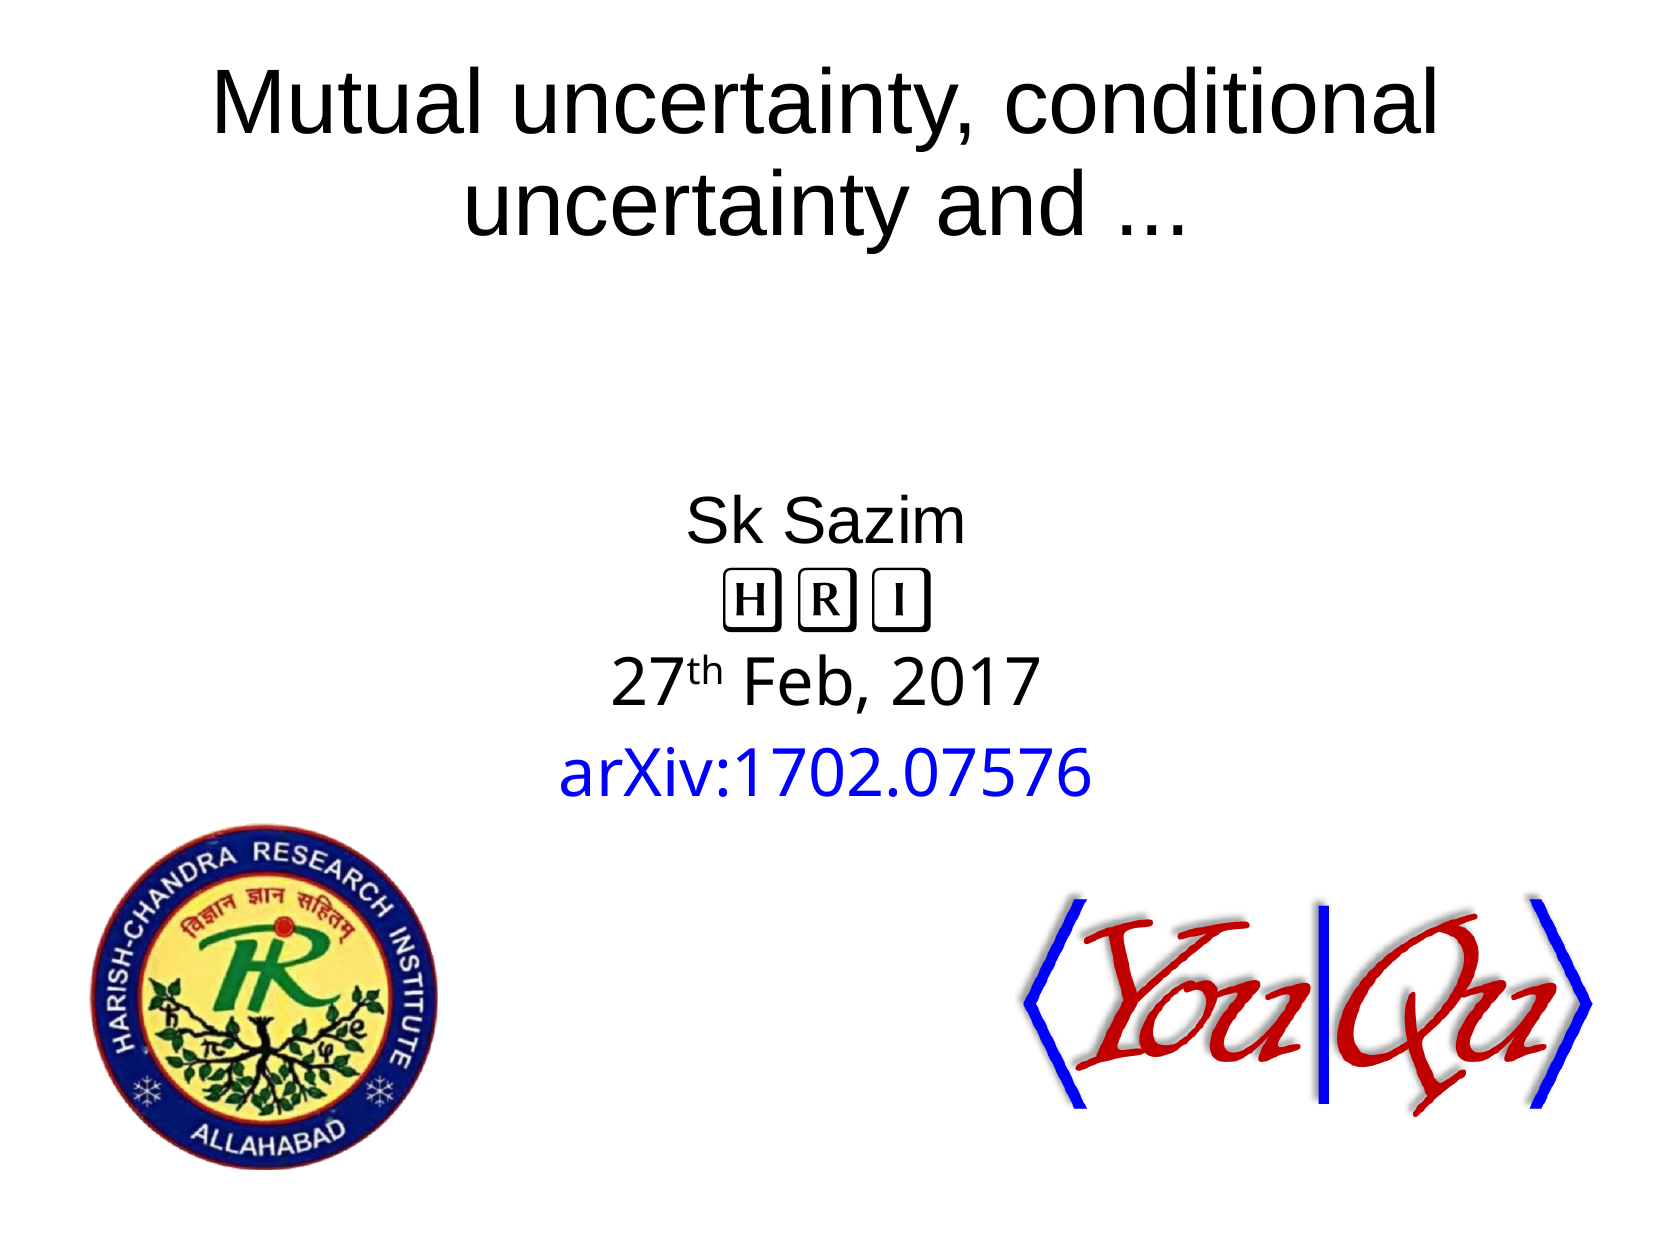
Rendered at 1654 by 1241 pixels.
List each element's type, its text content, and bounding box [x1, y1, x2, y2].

picture [1015, 886, 1597, 1120]
subtitle Sk Sazim HRI 27th Feb, 2017 arXiv:1702.07576 [82, 290, 1571, 1010]
picture [89, 823, 438, 1170]
title Mutual uncertainty, conditional uncertainty and ... [82, 49, 1571, 257]
